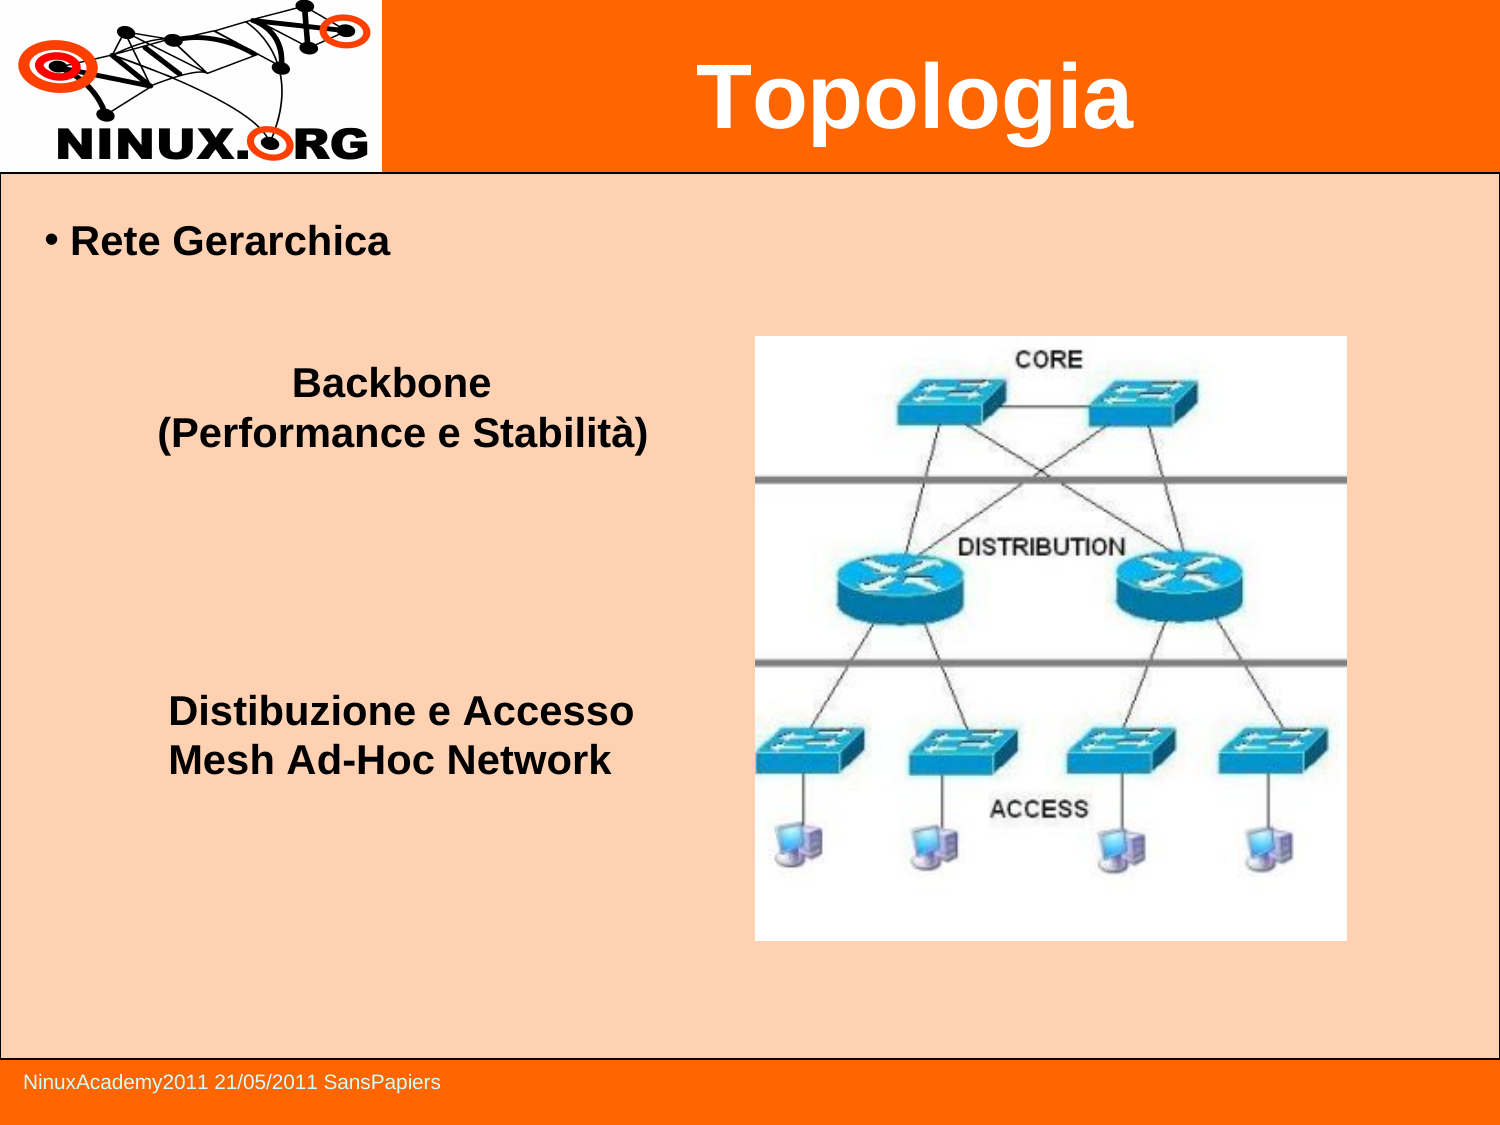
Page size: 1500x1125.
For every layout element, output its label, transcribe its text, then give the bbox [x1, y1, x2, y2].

text_box Backbone (Performance e Stabilità) [53, 348, 664, 464]
text_box Topologia [649, 29, 1143, 155]
picture [0, 0, 382, 172]
picture [755, 336, 1347, 941]
text_box Rete Gerarchica [29, 206, 1182, 272]
text_box NinuxAcademy2011 21/05/2011 SansPapiers [23, 1070, 503, 1095]
text_box Distibuzione e Accesso Mesh Ad-Hoc Network [153, 625, 656, 841]
